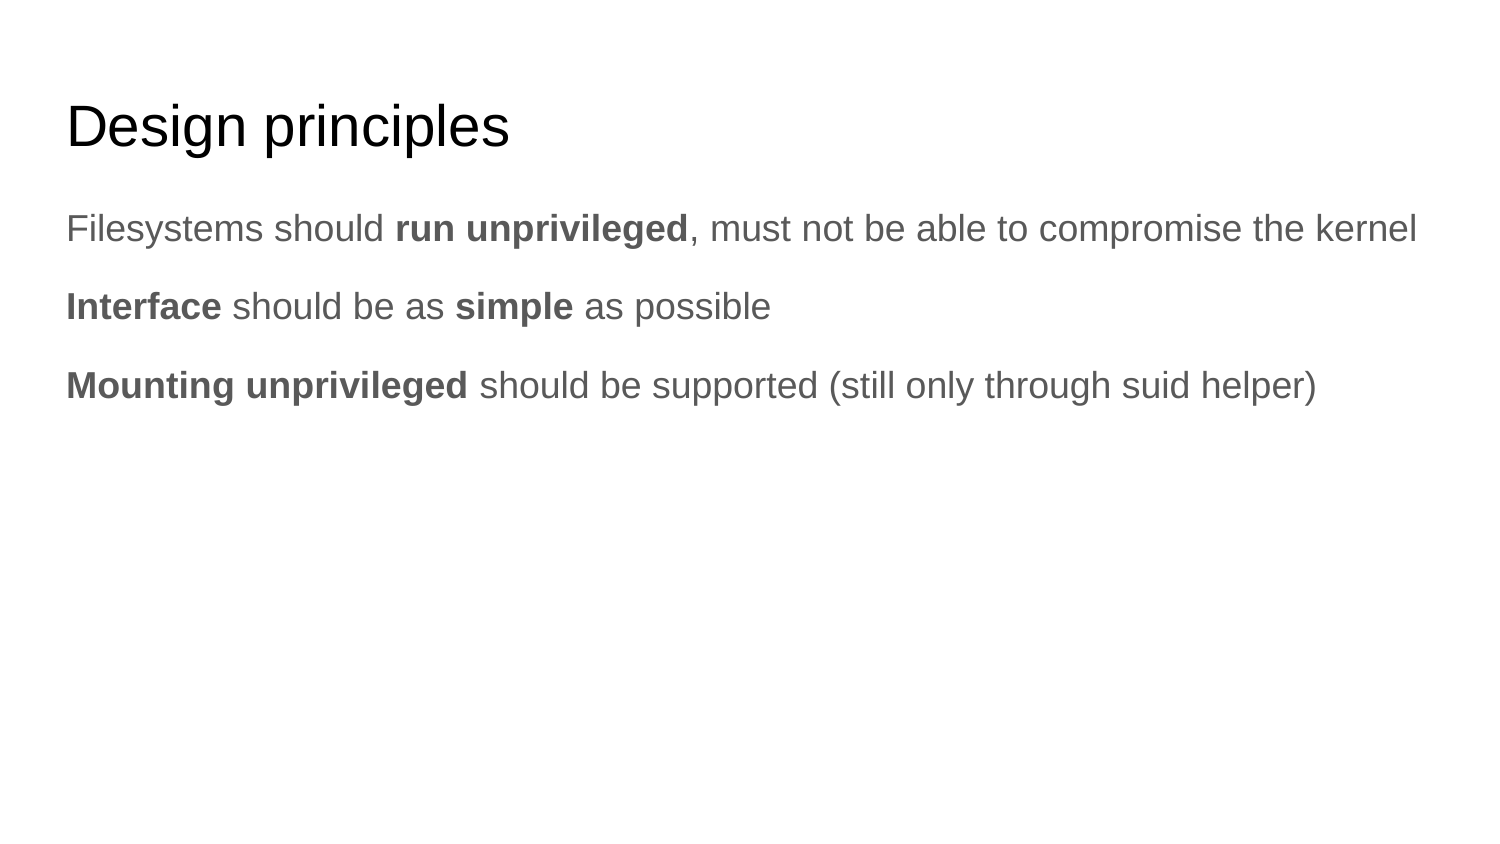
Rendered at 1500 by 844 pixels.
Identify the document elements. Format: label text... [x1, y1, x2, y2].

list Filesystems should run unprivileged, must not be able to compromise the kernel Interface should be as simple as possible Mounting unprivileged should be supported (still only through suid helper) [51, 189, 1449, 750]
title Design principles [51, 72, 1449, 167]
